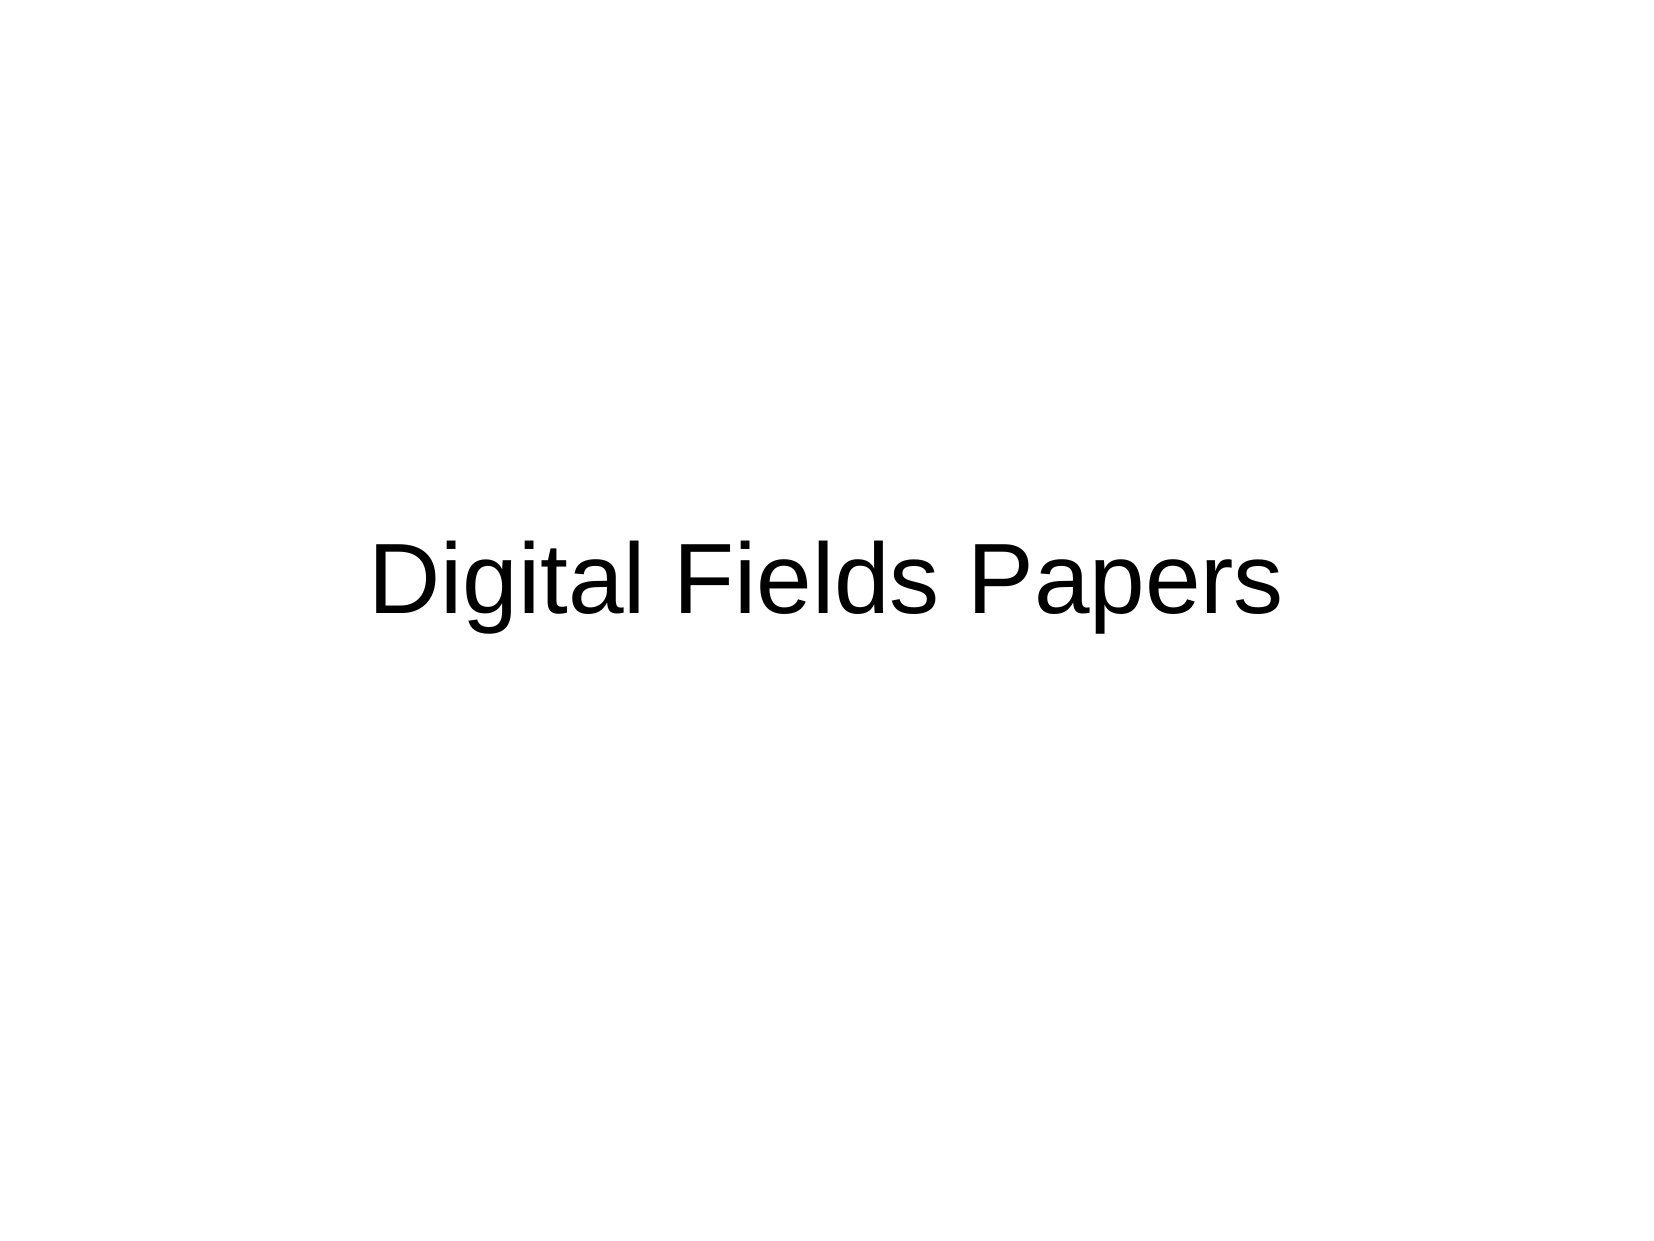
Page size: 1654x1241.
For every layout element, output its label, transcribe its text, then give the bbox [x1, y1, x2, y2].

subtitle Digital Fields Papers [82, 49, 1571, 1109]
